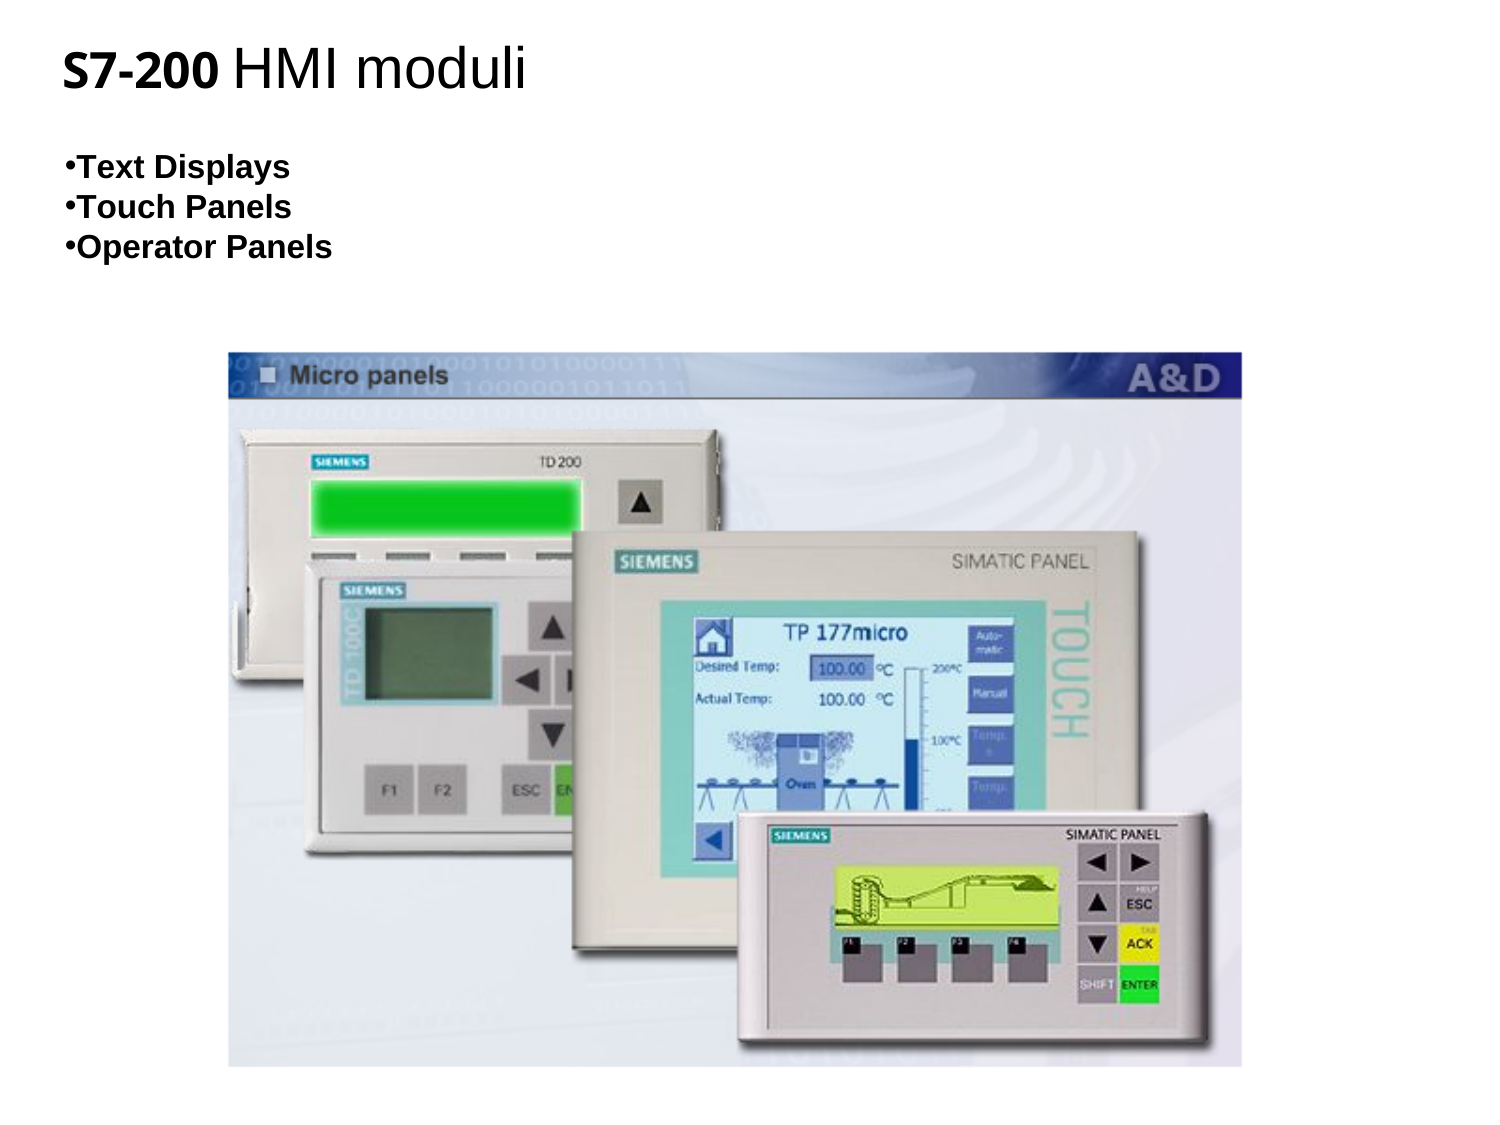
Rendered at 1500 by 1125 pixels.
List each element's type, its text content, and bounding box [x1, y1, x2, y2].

text_box Text Displays Touch Panels Operator Panels [50, 137, 1463, 273]
text_box S7-200 HMI moduli [47, 22, 543, 108]
picture [225, 349, 1246, 1071]
